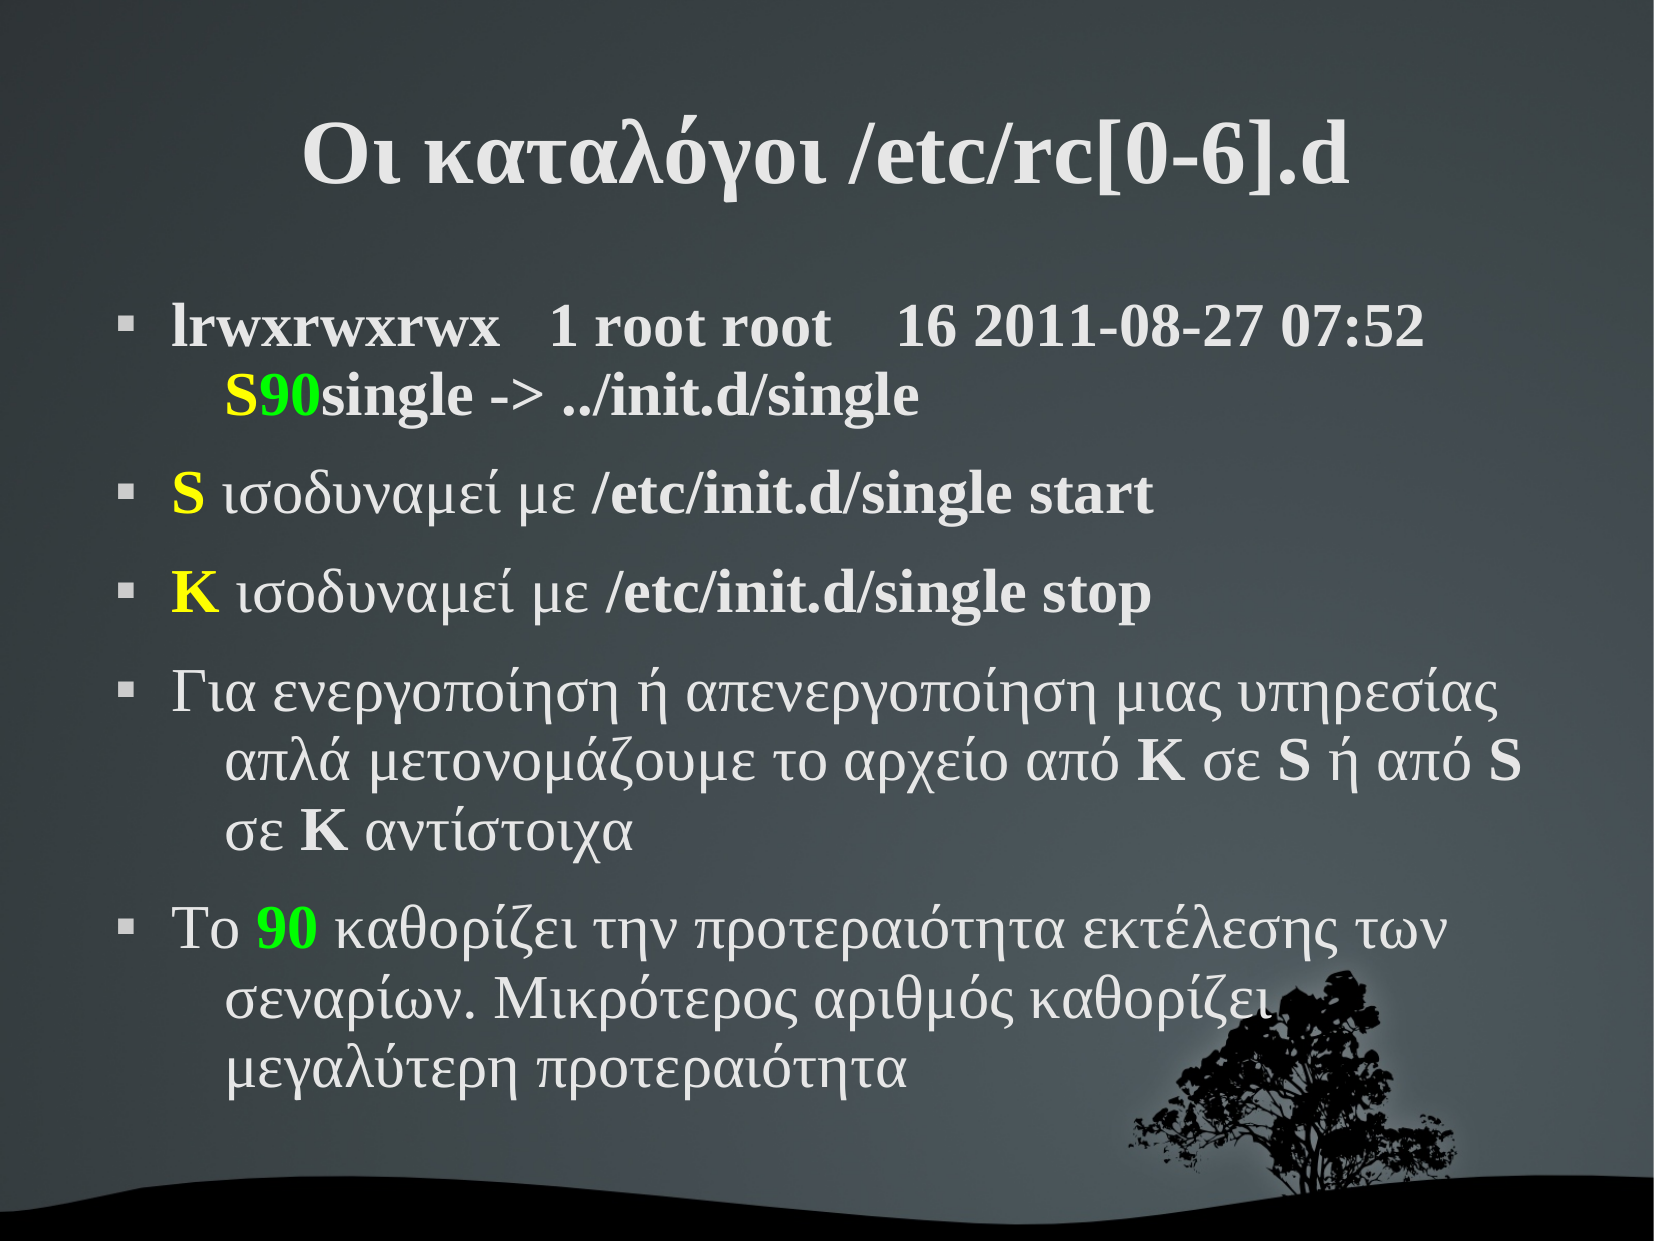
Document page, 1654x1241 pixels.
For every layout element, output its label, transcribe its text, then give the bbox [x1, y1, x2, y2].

picture [0, 0, 1654, 1241]
title Οι καταλόγοι /etc/rc[0-6].d [82, 49, 1571, 257]
list lrwxrwxrwx 1 root root 16 2011-08-27 07:52 S90single -> ../init.d/single S ισοδυναμεί με /etc/init.d/single start K ισοδυναμεί με /etc/init.d/single stop Για ενεργοποίηση ή απενεργοποίηση μιας υπηρεσίας απλά μετονομάζουμε το αρχείο από K σε S ή από S σε K αντίστοιχα Το 90 καθορίζει την προτεραιότητα εκτέλεσης των σεναρίων. Μικρότερος αριθμός καθορίζει μεγαλύτερη προτεραιότητα [82, 290, 1571, 1206]
